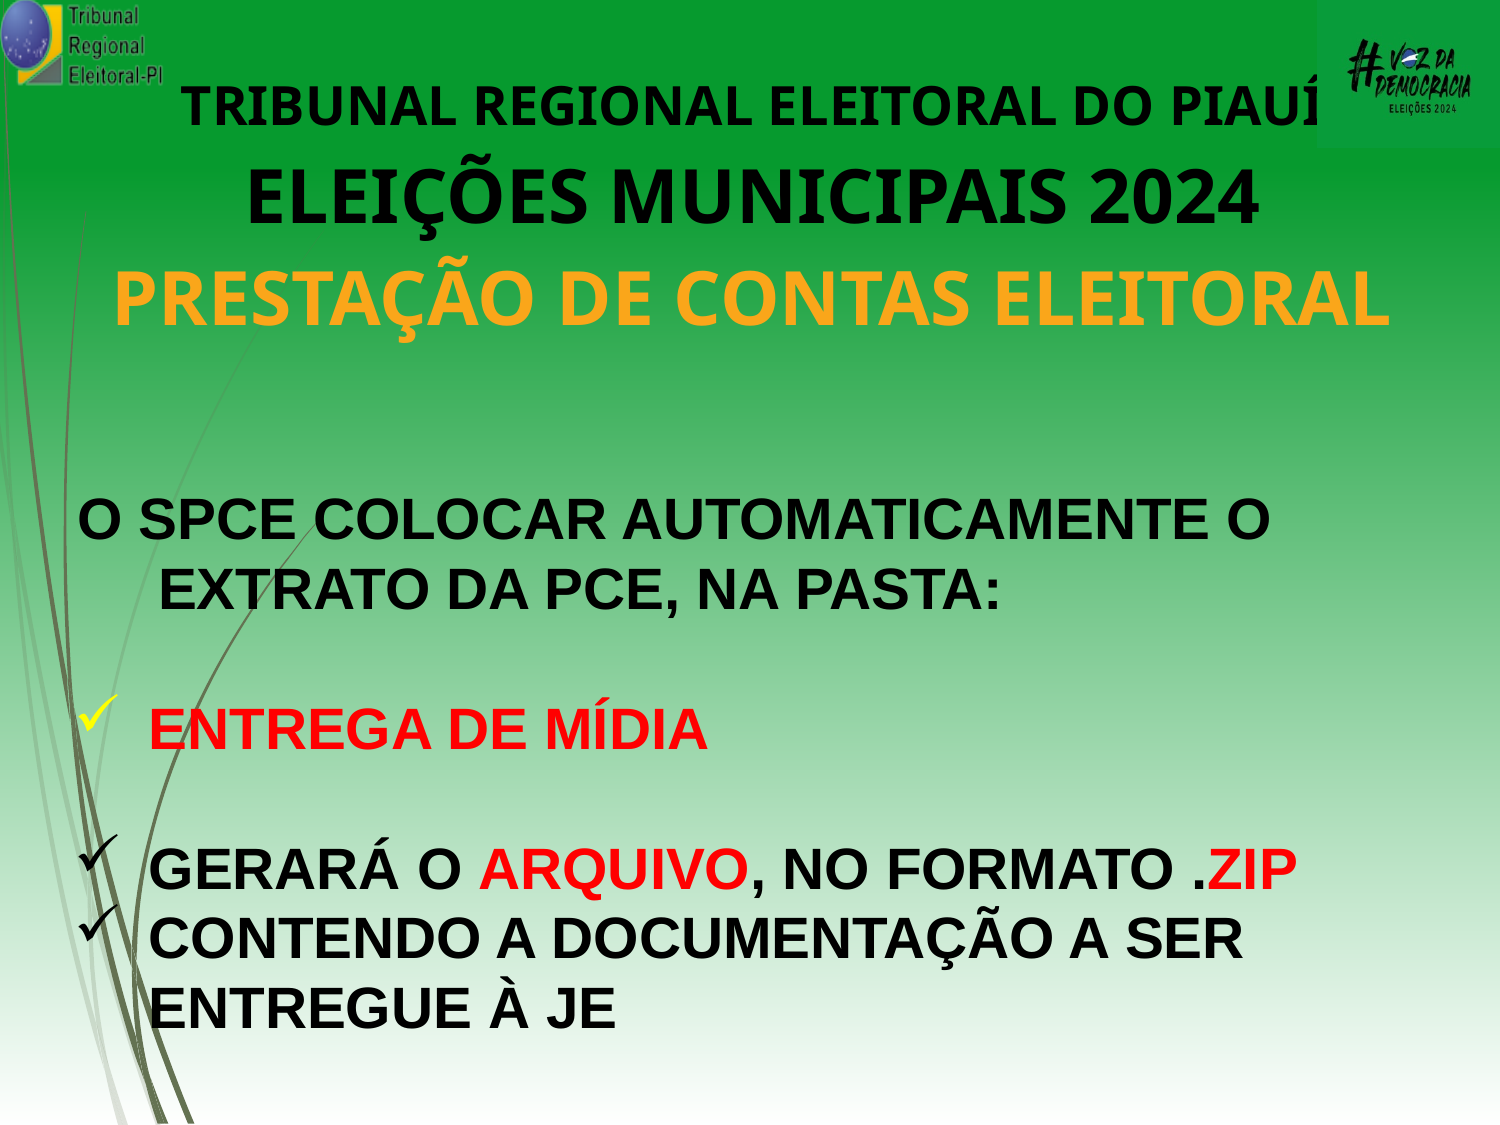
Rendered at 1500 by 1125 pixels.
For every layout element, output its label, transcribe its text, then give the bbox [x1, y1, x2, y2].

picture [1317, 0, 1500, 148]
picture [0, 0, 177, 94]
text_box TRIBUNAL REGIONAL ELEITORAL DO PIAUÍ ELEIÇÕES MUNICIPAIS 2024 PRESTAÇÃO DE CONTAS ELEITORAL O SPCE COLOCAR AUTOMATICAMENTE O EXTRATO DA PCE, NA PASTA: ENTREGA DE MÍDIA GERARÁ O ARQUIVO, NO FORMATO .ZIP CONTENDO A DOCUMENTAÇÃO A SER ENTREGUE À JE [58, 63, 1447, 365]
